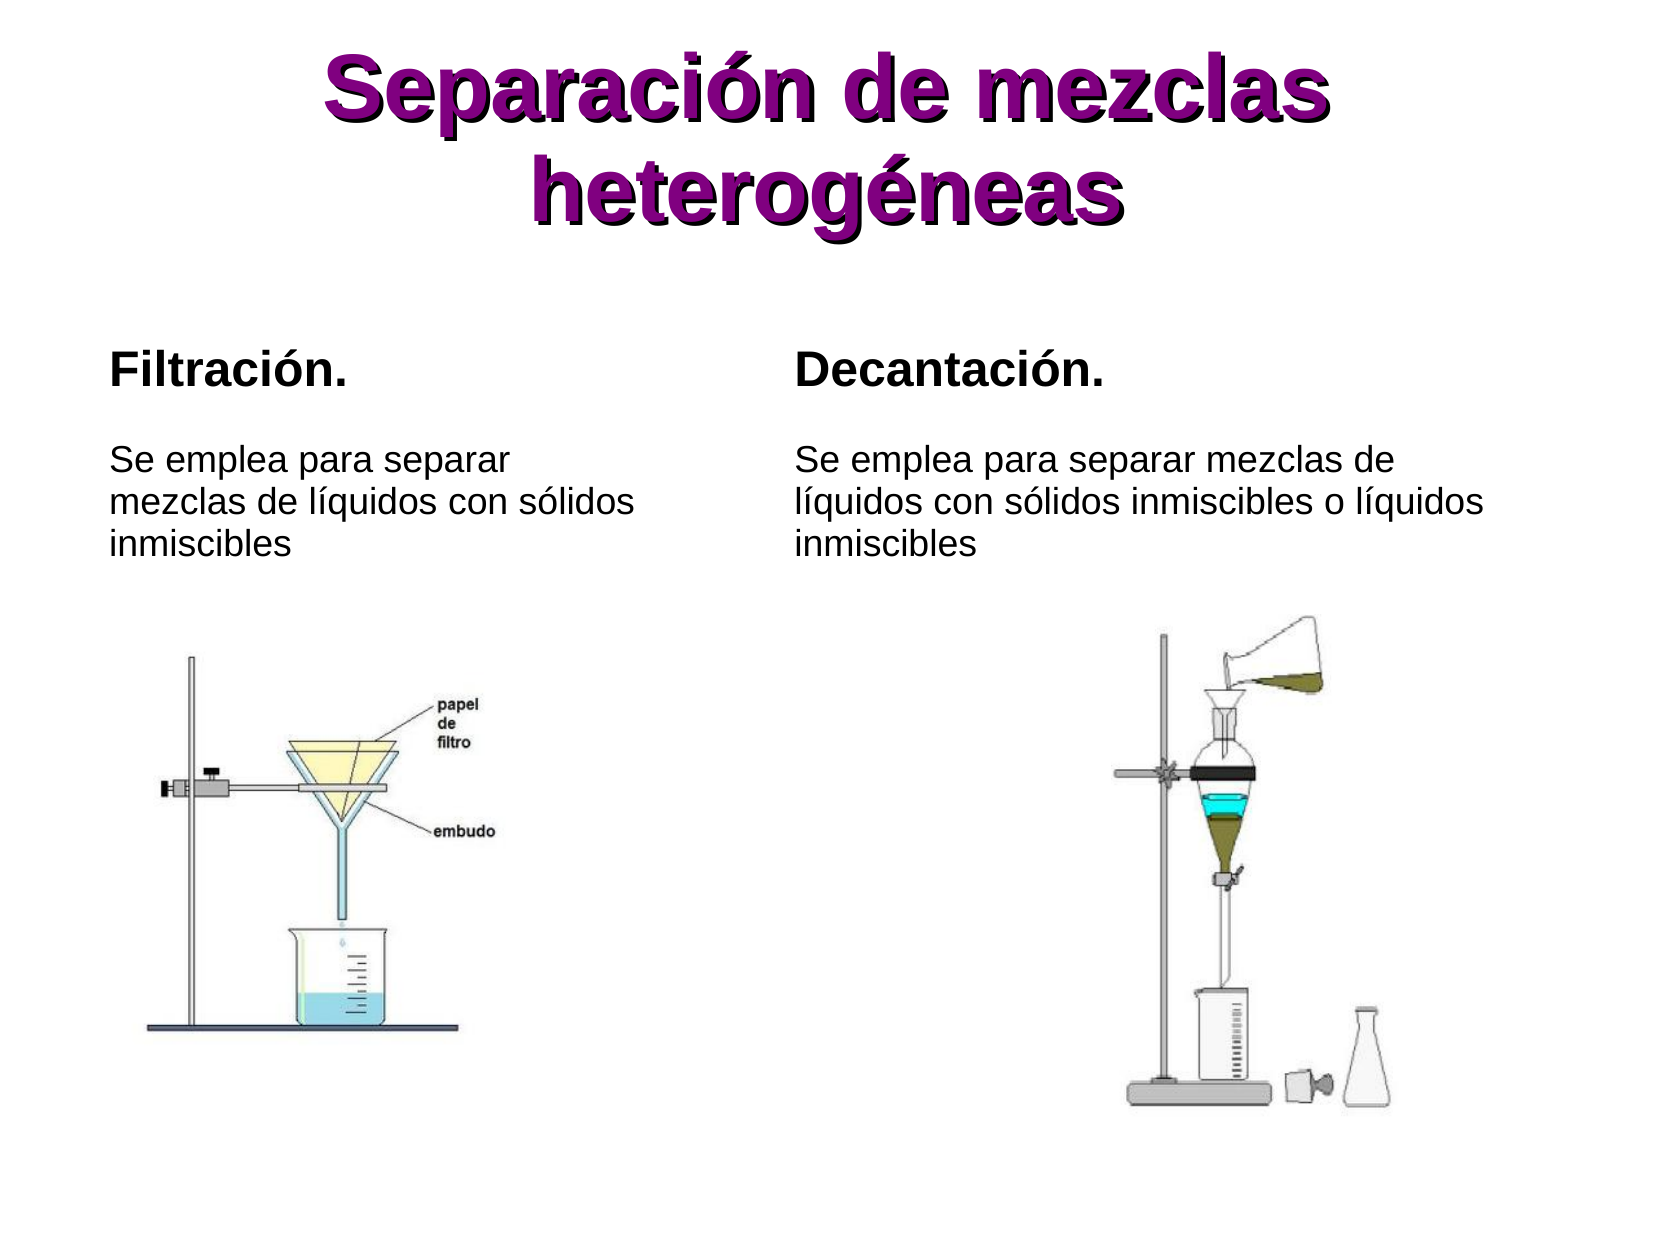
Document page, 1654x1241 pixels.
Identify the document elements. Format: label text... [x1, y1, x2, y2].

picture [1111, 614, 1406, 1122]
title Separación de mezclas heterogéneas [82, 35, 1571, 241]
picture [112, 631, 544, 1087]
text_box Filtración. Se emplea para separar mezclas de líquidos con sólidos inmiscibles [94, 333, 662, 573]
text_box Decantación. Se emplea para separar mezclas de líquidos con sólidos inmiscibles o líquidos inmiscibles [779, 333, 1524, 615]
